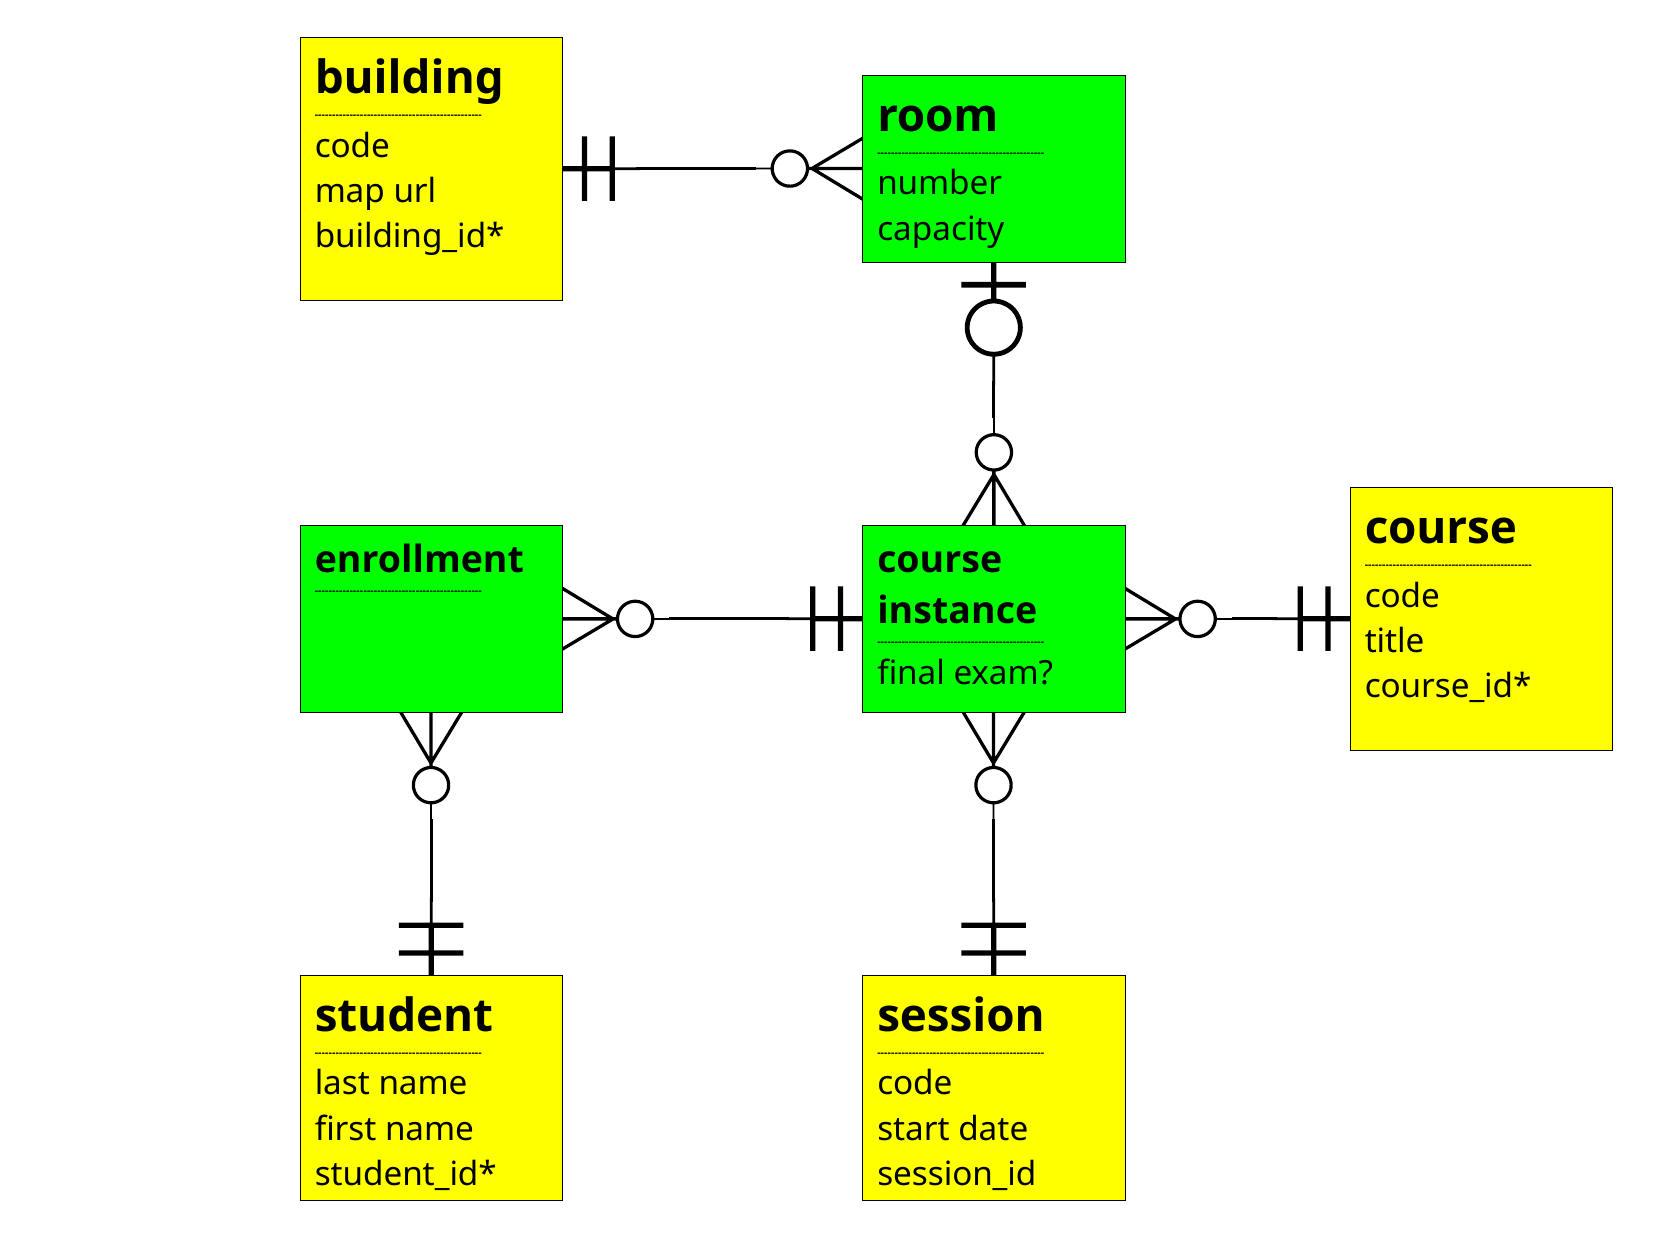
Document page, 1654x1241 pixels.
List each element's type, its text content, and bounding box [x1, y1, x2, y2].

text_box course ------------------------------------------------ code title course_id* [1350, 487, 1613, 751]
text_box room ------------------------------------------------ number capacity [862, 75, 1126, 263]
text_box student ------------------------------------------------ last name first name student_id* [300, 975, 563, 1201]
text_box course instance ------------------------------------------------ final exam? [862, 525, 1126, 713]
text_box building ------------------------------------------------ code map url building_id* [300, 37, 563, 301]
text_box session ------------------------------------------------ code start date session_id [862, 975, 1126, 1201]
text_box enrollment ------------------------------------------------ [300, 525, 563, 713]
